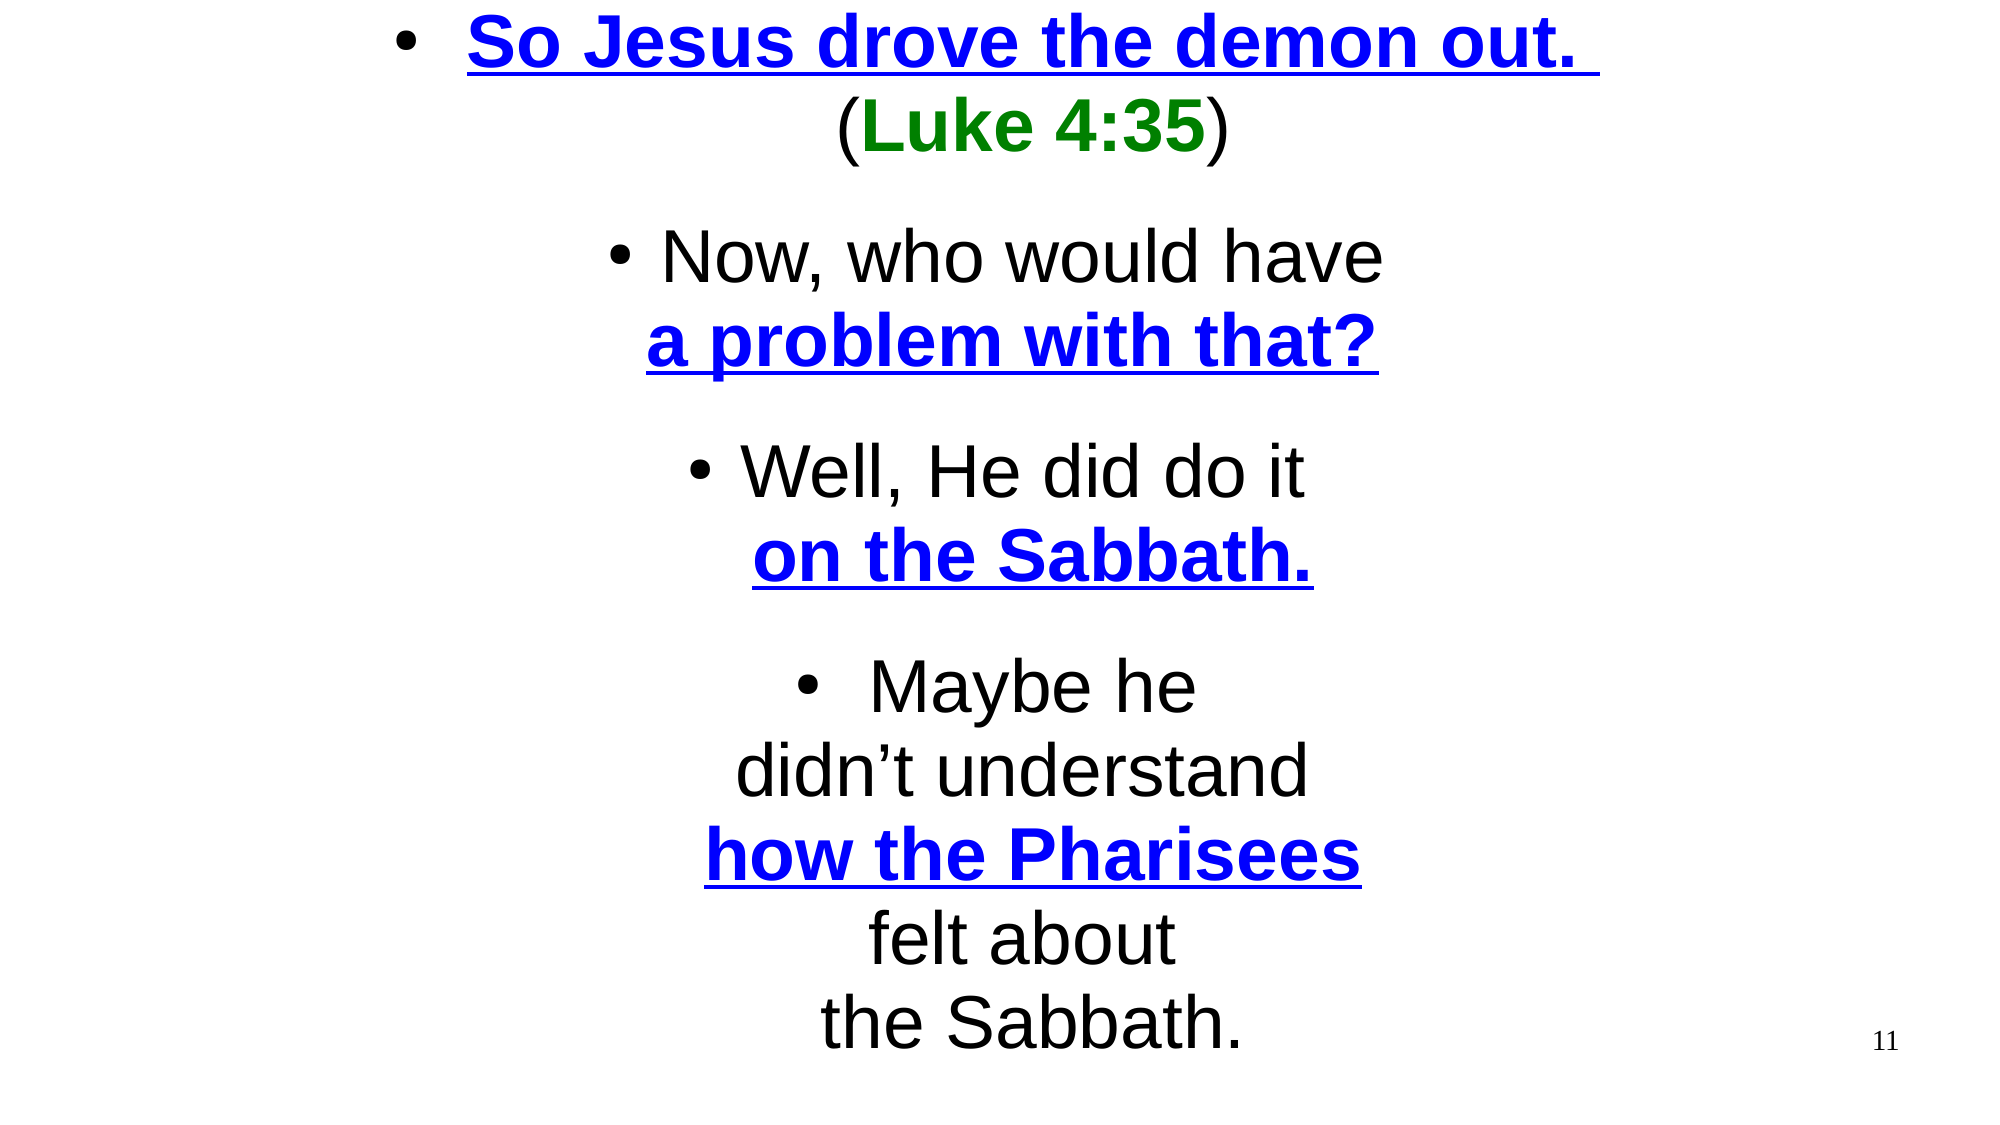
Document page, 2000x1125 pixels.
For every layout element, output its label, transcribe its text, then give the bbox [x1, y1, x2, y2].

list So Jesus drove the demon out. (Luke 4:35) Now, who would have a problem with that? Well, He did do it on the Sabbath. Maybe he didn’t understand how the Pharisees felt about the Sabbath. [0, 0, 1996, 1123]
